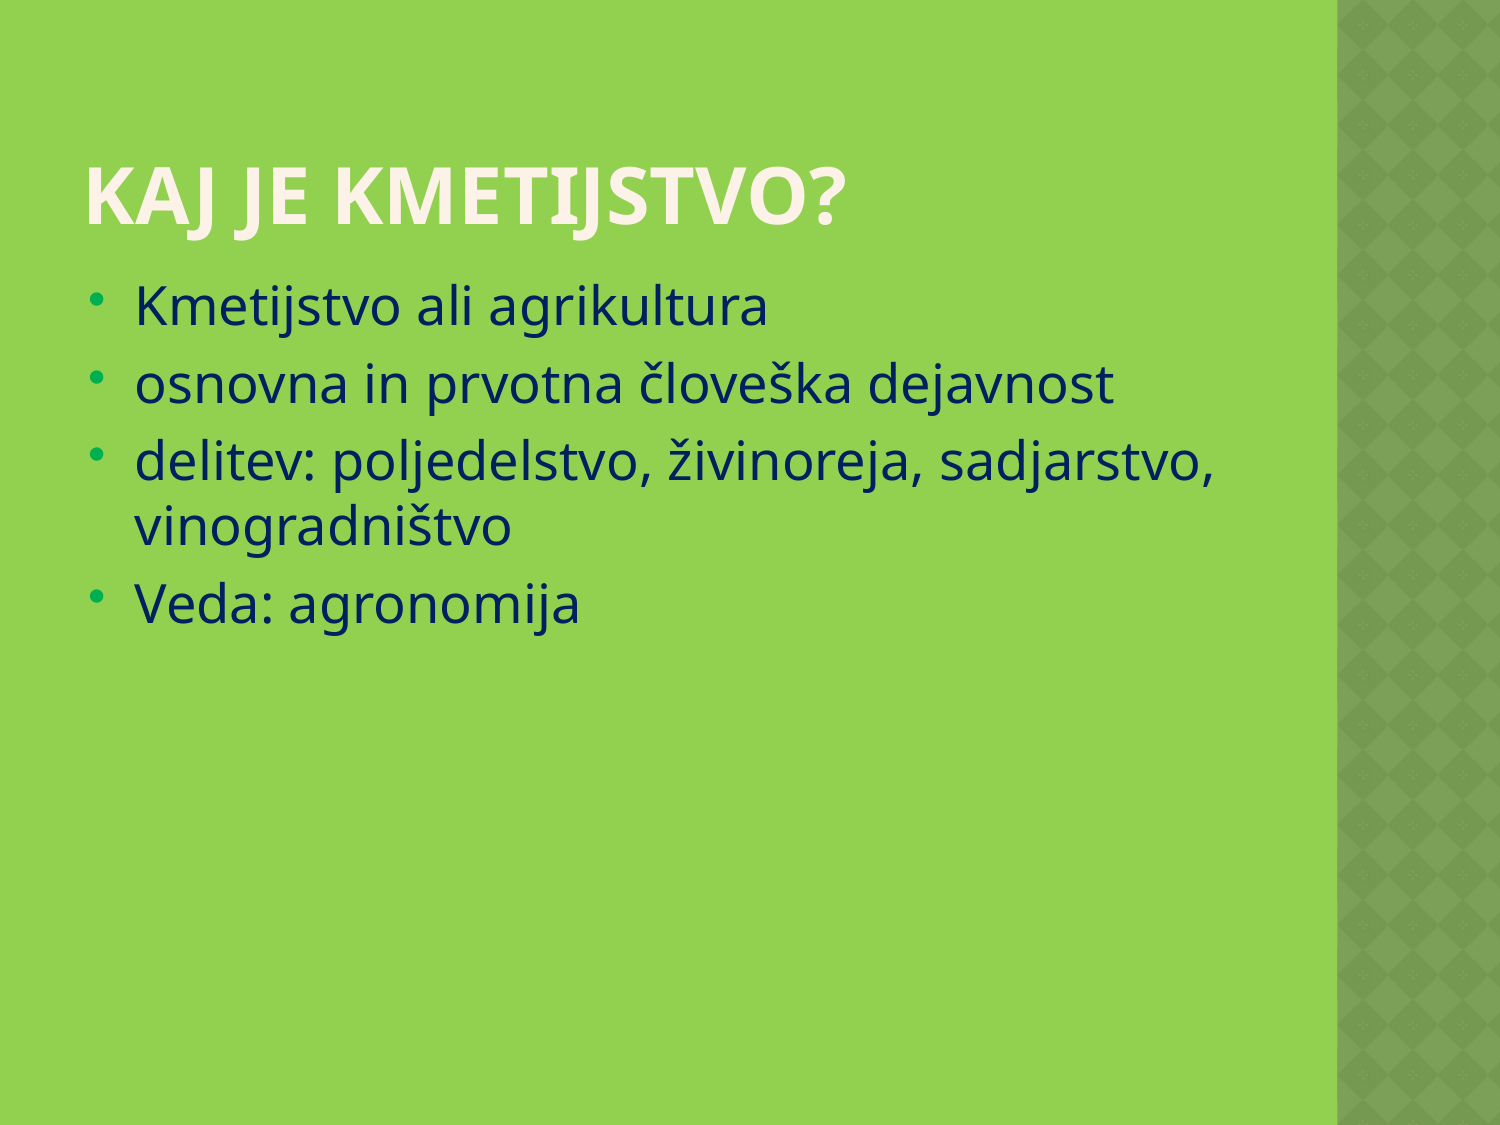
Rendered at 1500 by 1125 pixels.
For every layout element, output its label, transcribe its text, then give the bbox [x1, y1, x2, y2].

list Kmetijstvo ali agrikultura osnovna in prvotna človeška dejavnost delitev: poljedelstvo, živinoreja, sadjarstvo, vinogradništvo Veda: agronomija [75, 264, 1263, 1060]
title Kaj je kmetijstvo? [75, 52, 1263, 240]
